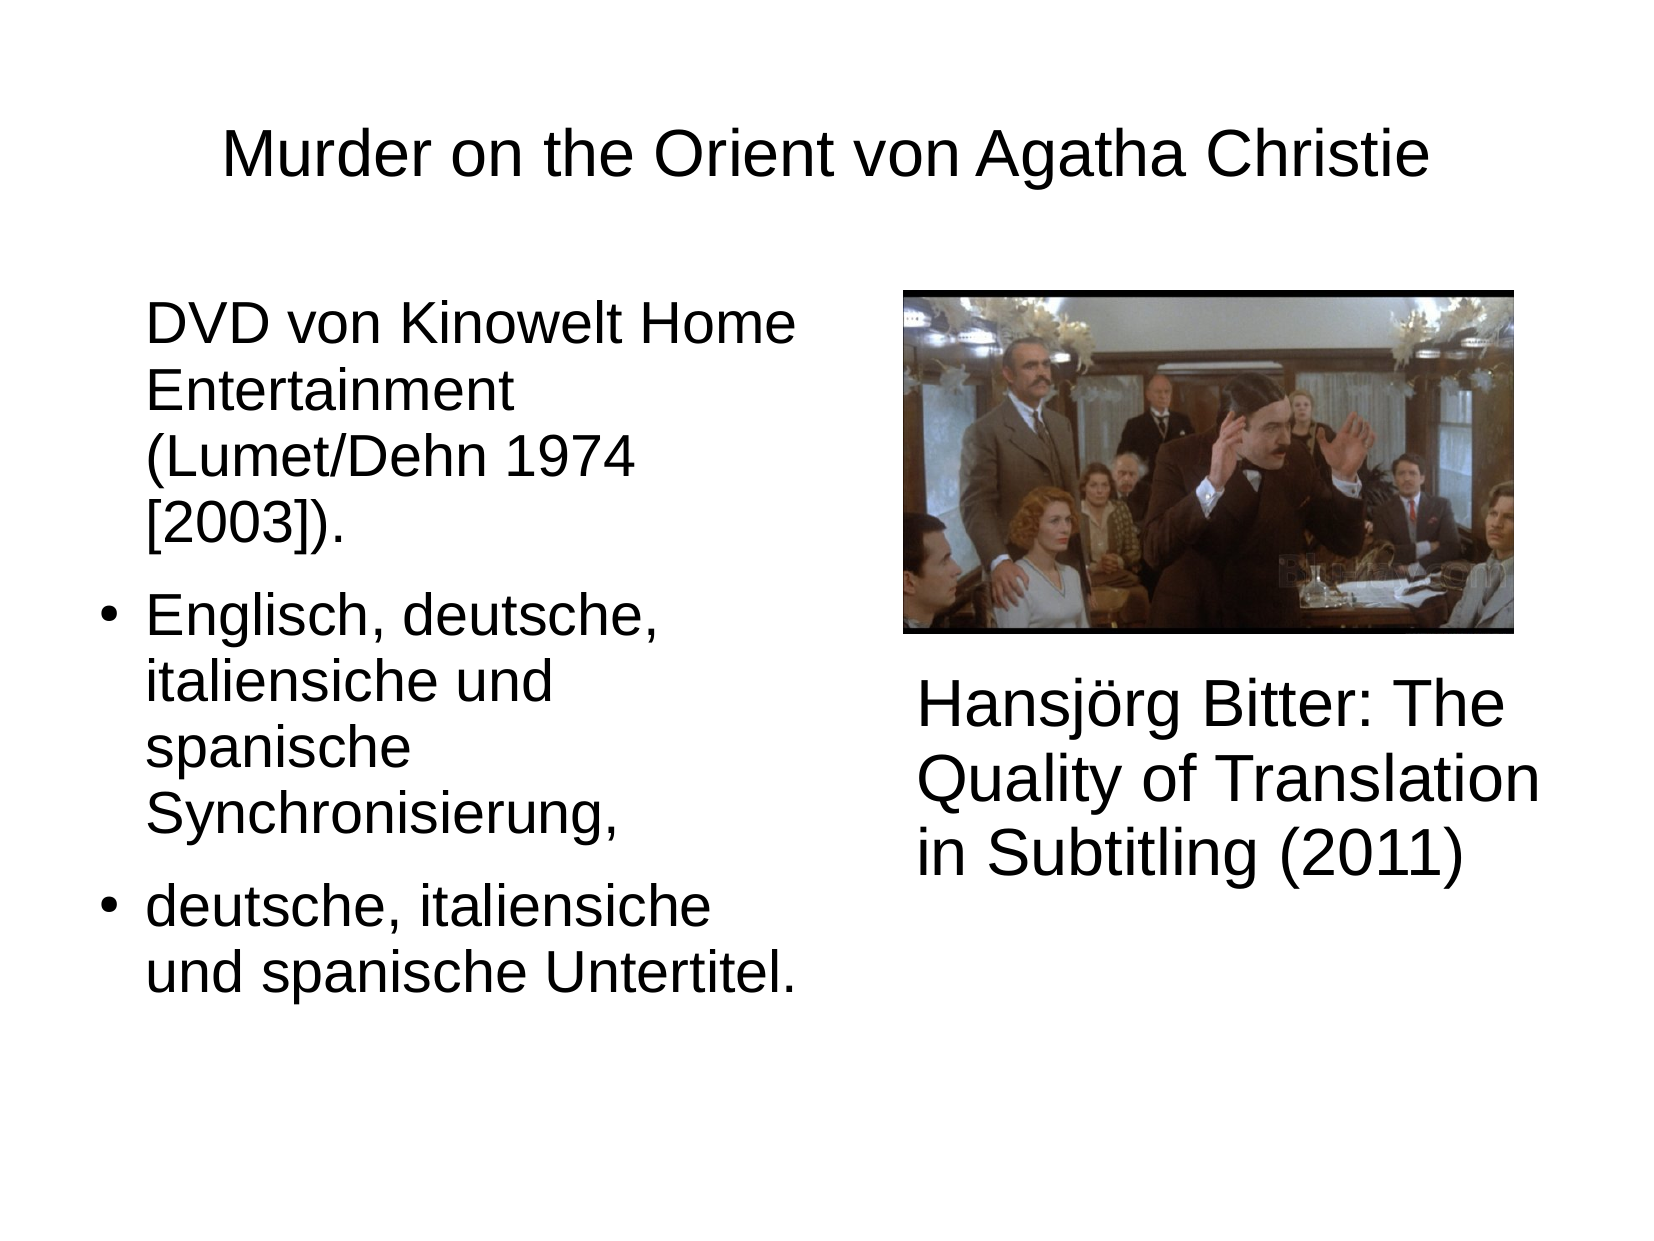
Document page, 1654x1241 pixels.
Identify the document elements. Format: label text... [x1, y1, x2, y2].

picture [903, 290, 1514, 634]
list Hansjörg Bitter: The Quality of Translation in Subtitling (2011) [845, 665, 1572, 1009]
title Murder on the Orient von Agatha Christie [82, 49, 1571, 257]
list DVD von Kinowelt Home Entertainment (Lumet/Dehn 1974 [2003]). Englisch, deutsche, italiensiche und spanische Synchronisierung, deutsche, italiensiche und spanische Untertitel. [82, 290, 809, 1010]
